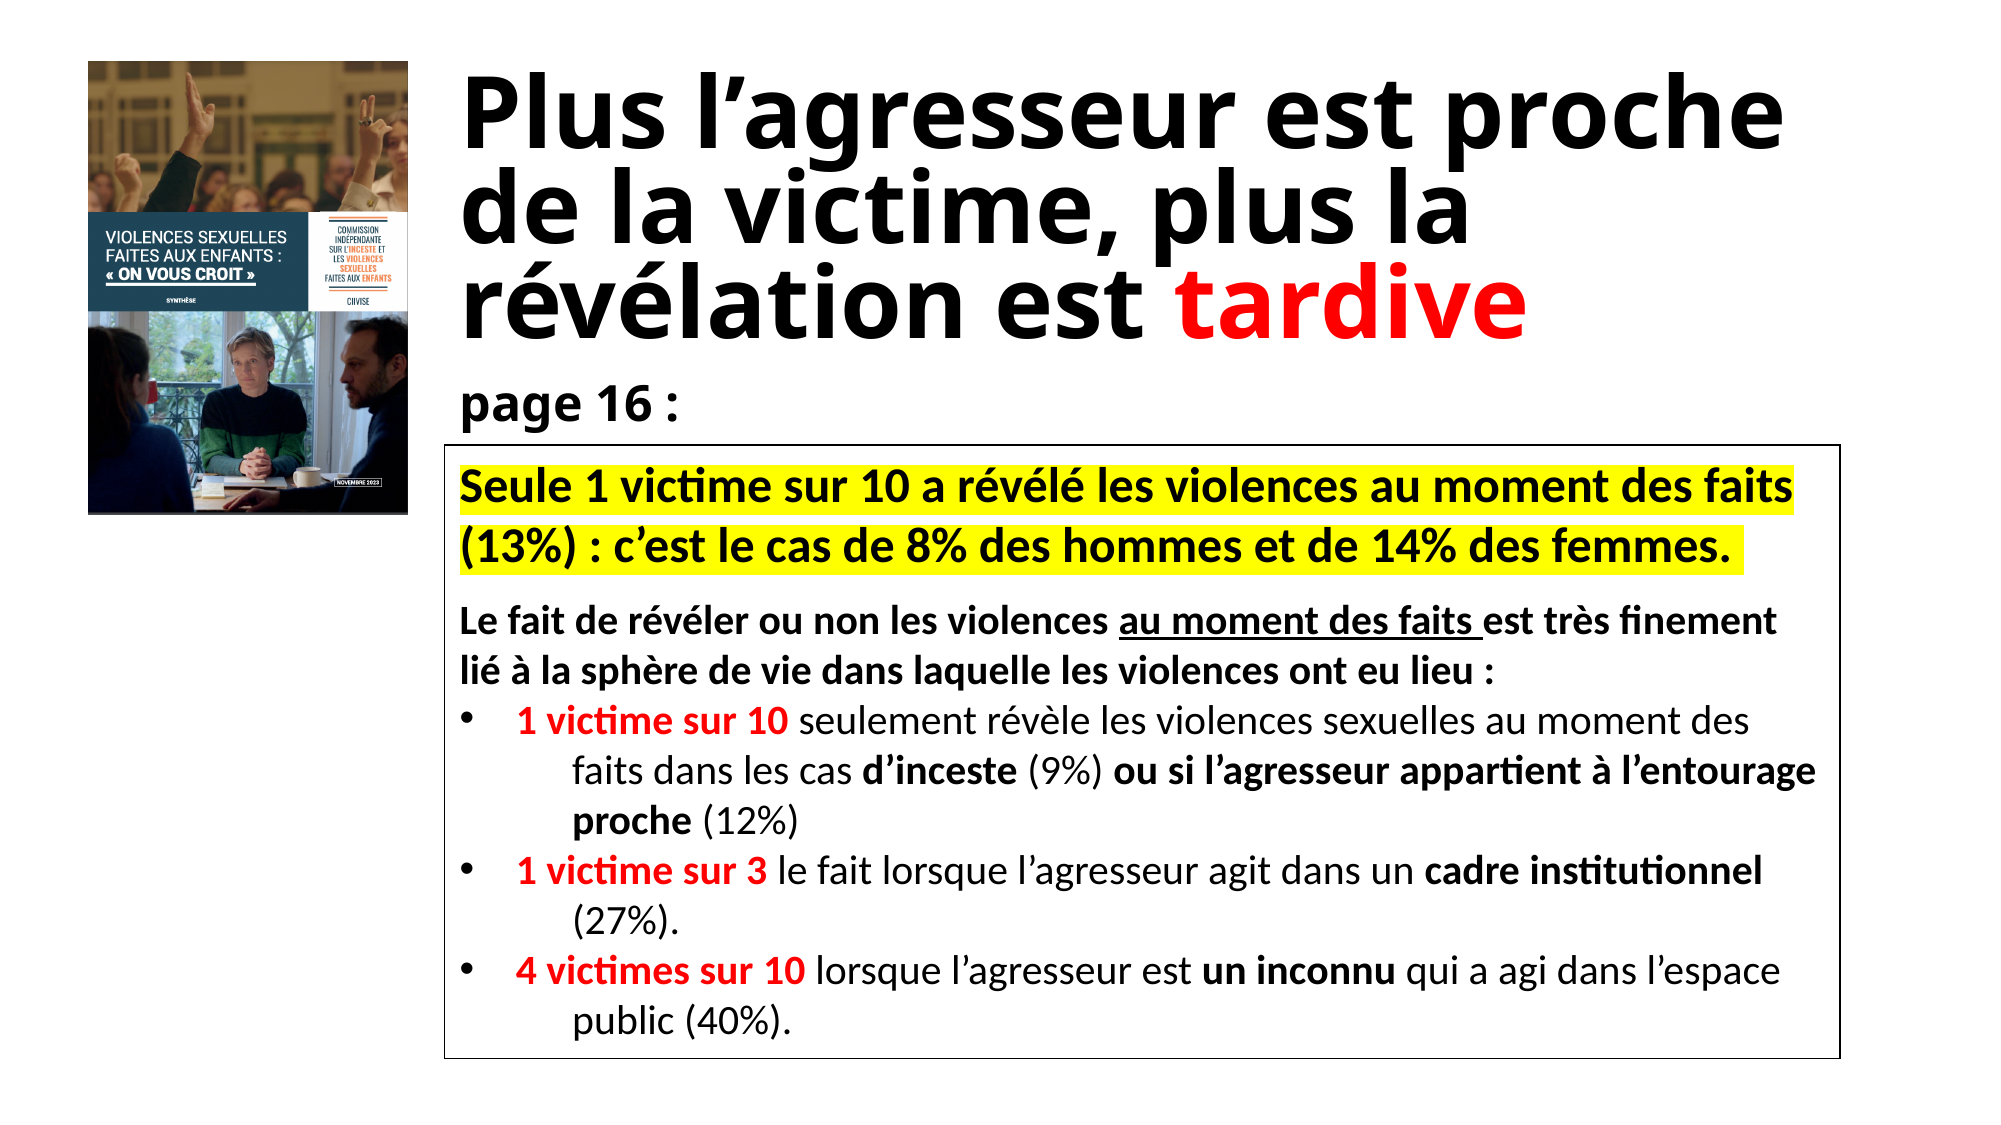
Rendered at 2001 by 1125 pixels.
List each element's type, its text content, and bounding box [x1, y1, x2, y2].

text_box Seule 1 victime sur 10 a révélé les violences au moment des faits (13%) : c’est le cas de 8% des hommes et de 14% des femmes. Le fait de révéler ou non les violences au moment des faits est très finement lié à la sphère de vie dans laquelle les violences ont eu lieu : 1 victime sur 10 seulement révèle les violences sexuelles au moment des faits dans les cas d’inceste (9%) ou si l’agresseur appartient à l’entourage proche (12%) 1 victime sur 3 le fait lorsque l’agresseur agit dans un cadre institutionnel (27%). 4 victimes sur 10 lorsque l’agresseur est un inconnu qui a agi dans l’espace public (40%). [444, 445, 1840, 1059]
text_box page 16 : [444, 363, 735, 440]
picture [88, 61, 408, 515]
text_box Plus l’agresseur est proche de la victime, plus la révélation est tardive [444, 66, 1886, 372]
